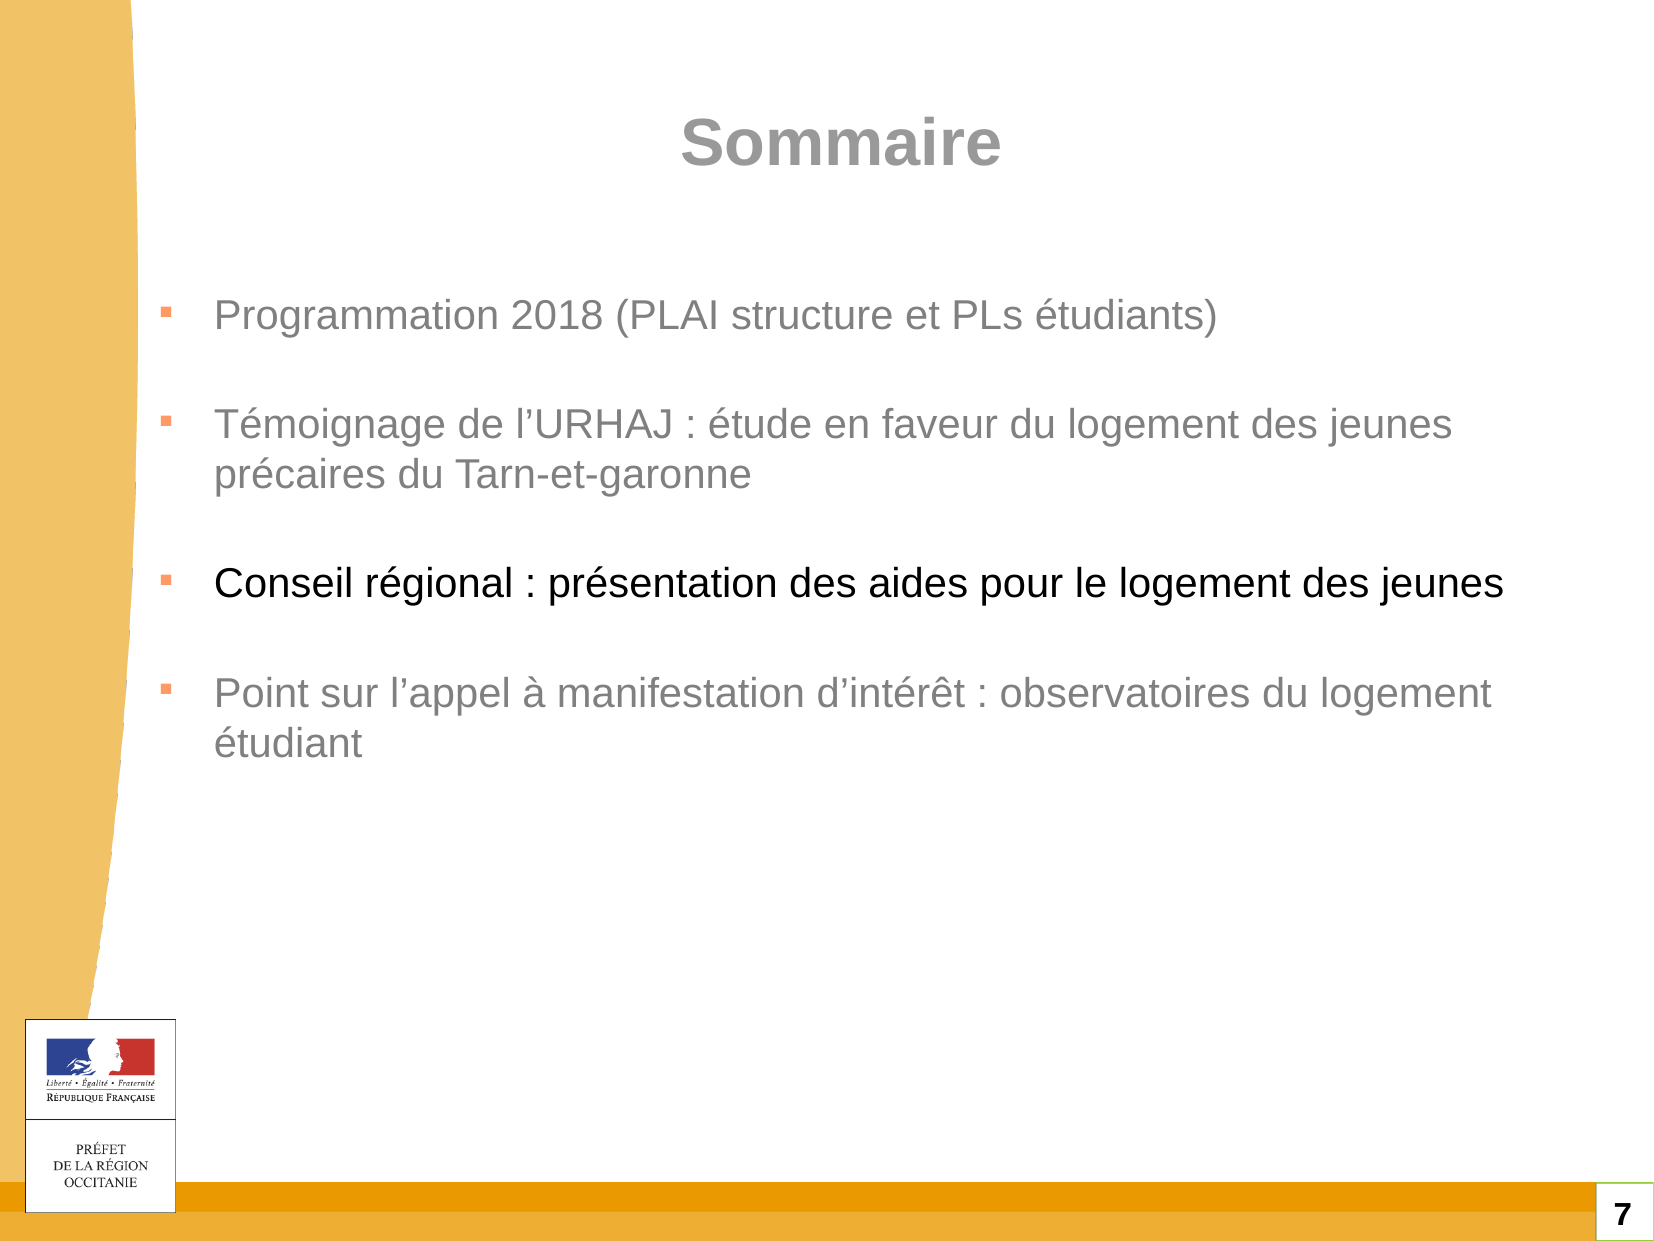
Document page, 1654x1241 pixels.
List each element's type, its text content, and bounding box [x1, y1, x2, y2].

slide_number <numéro> [1592, 1192, 1654, 1241]
list Programmation 2018 (PLAI structure et PLs étudiants) Témoignage de l’URHAJ : étude en faveur du logement des jeunes précaires du Tarn-et-garonne Conseil régional : présentation des aides pour le logement des jeunes Point sur l’appel à manifestation d’intérêt : observatoires du logement étudiant [143, 288, 1632, 667]
picture [0, 0, 1654, 1241]
title Sommaire [134, 98, 1548, 179]
